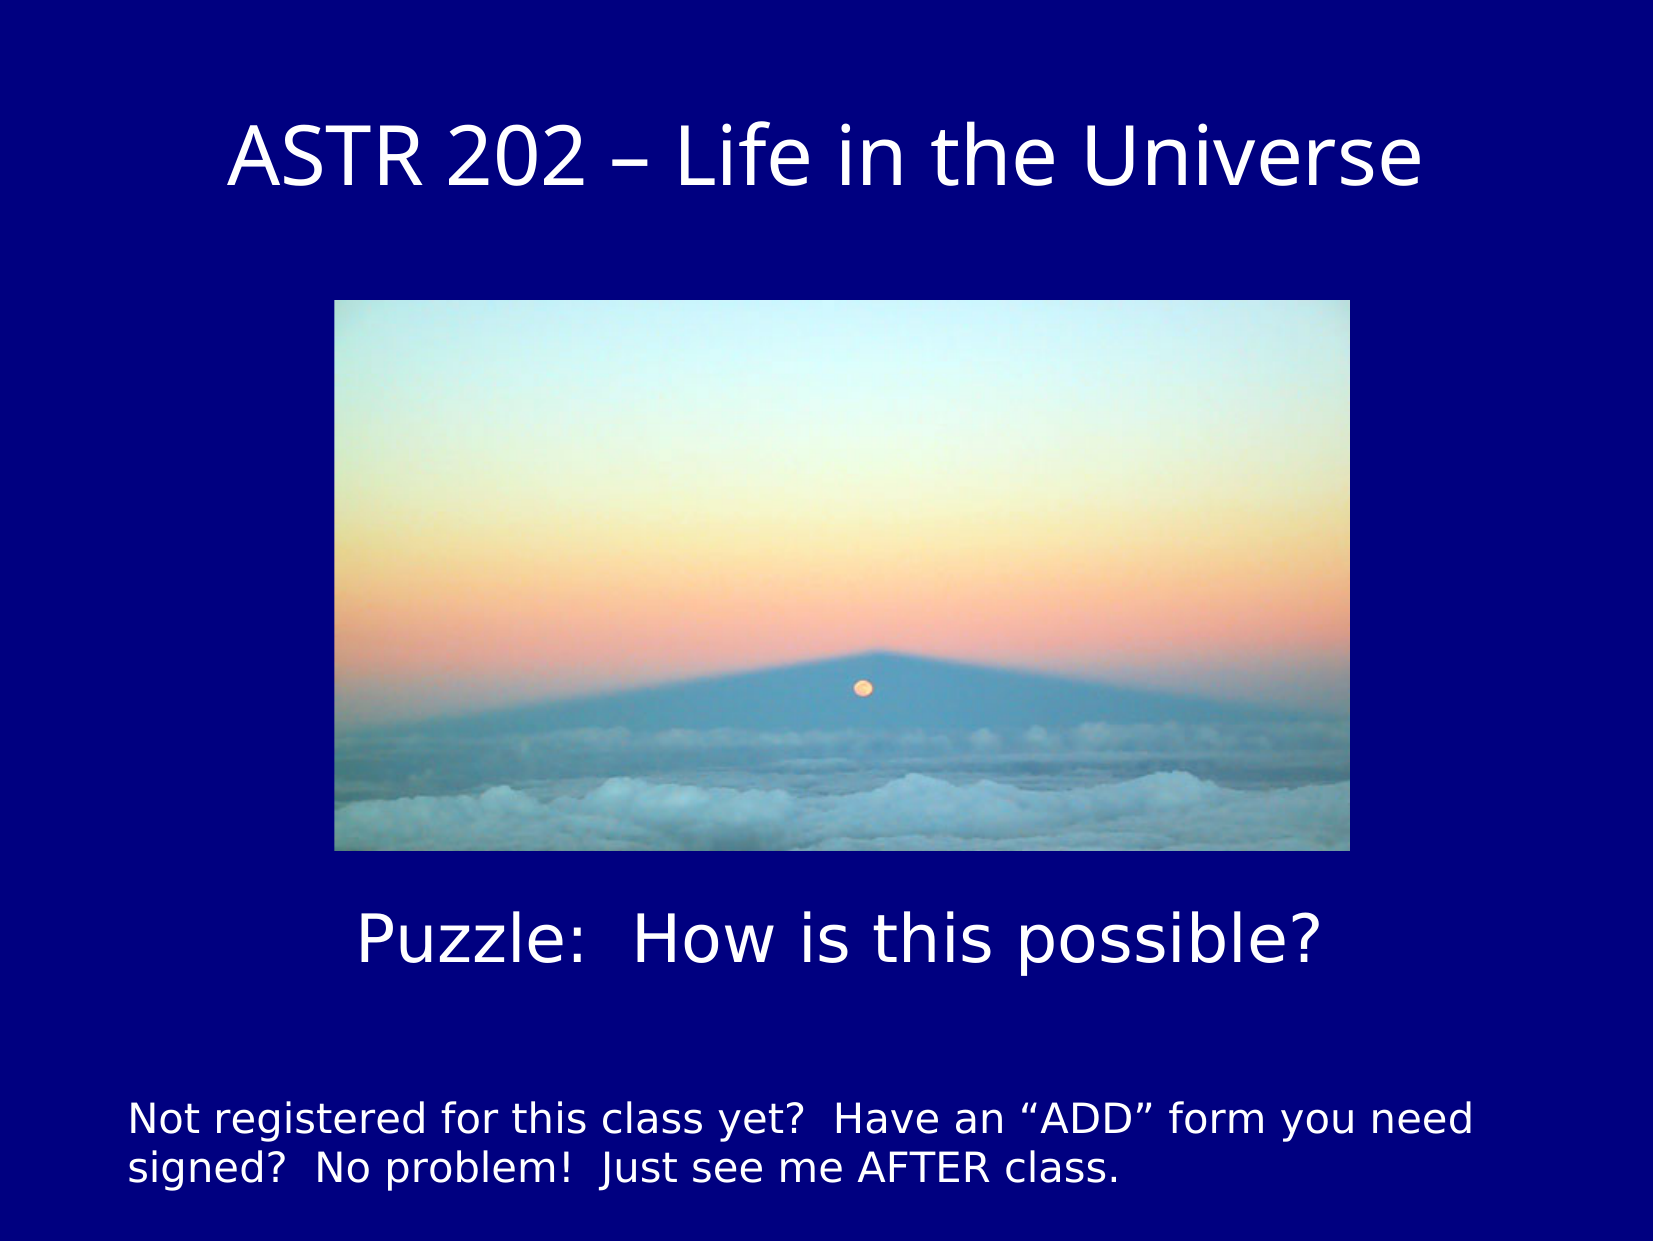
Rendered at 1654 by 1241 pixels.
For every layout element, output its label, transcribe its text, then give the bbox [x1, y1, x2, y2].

text_box Not registered for this class yet? Have an “ADD” form you need signed? No problem! Just see me AFTER class. [112, 1087, 1576, 1200]
picture [334, 300, 1351, 851]
title ASTR 202 – Life in the Universe [82, 49, 1571, 257]
list Puzzle: How is this possible? [87, 900, 1576, 997]
